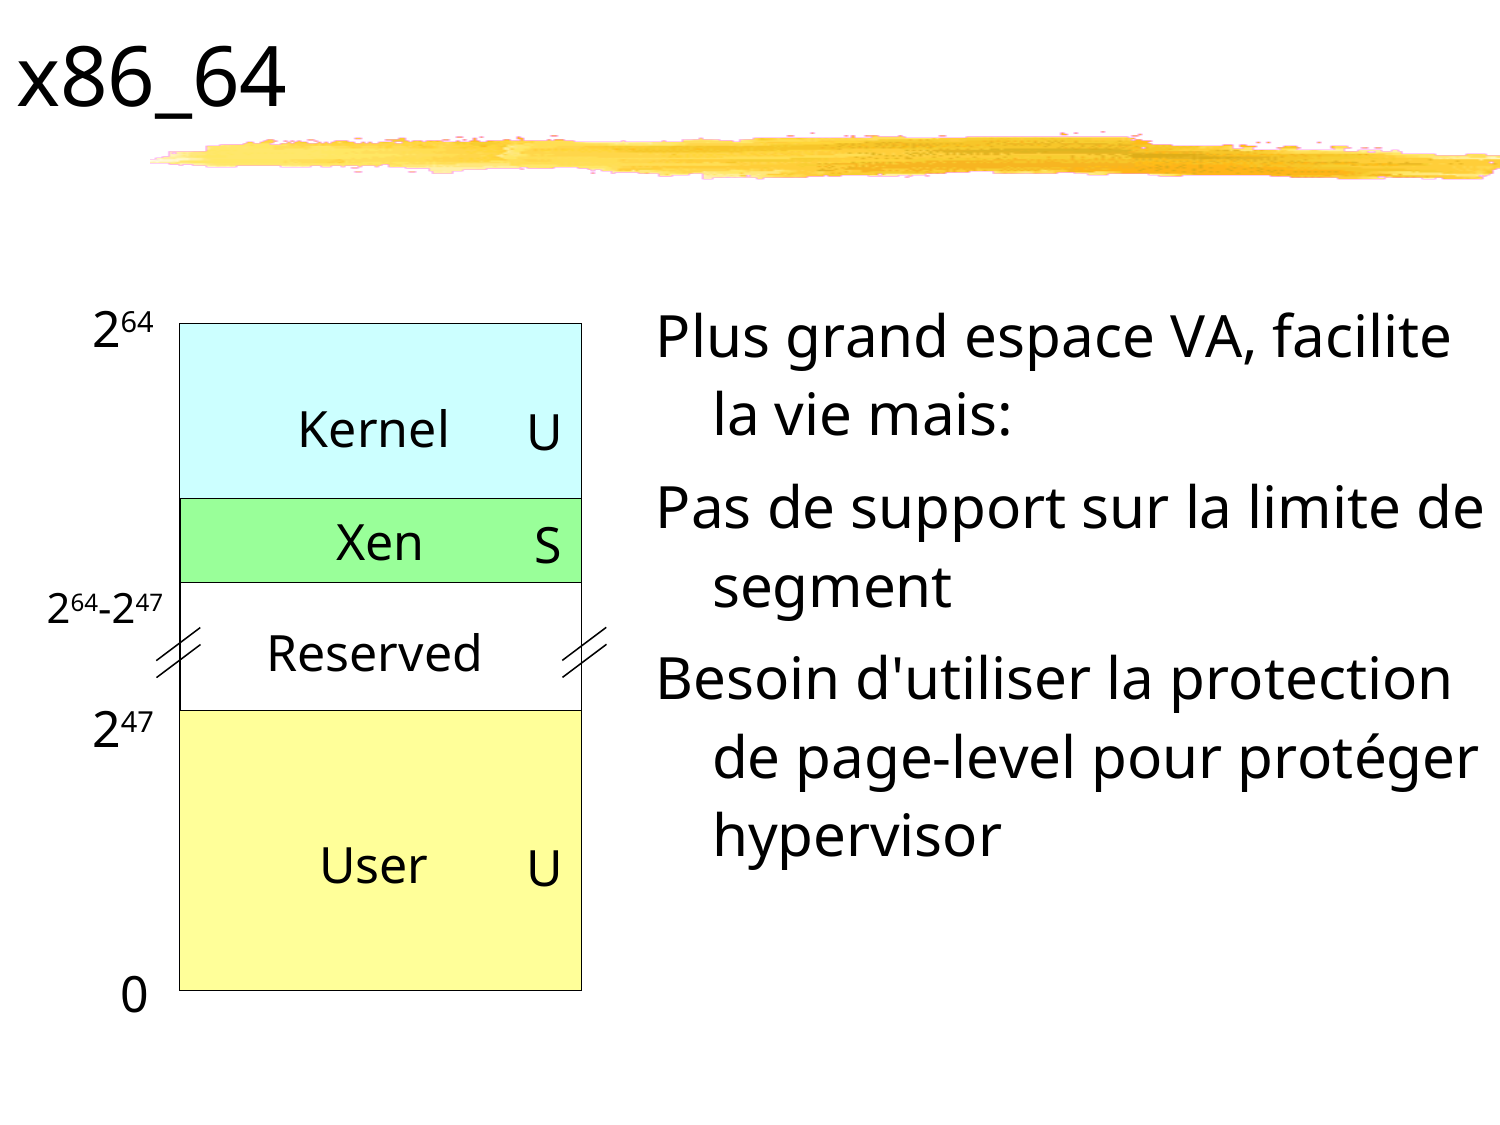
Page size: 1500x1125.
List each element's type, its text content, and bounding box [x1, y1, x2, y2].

text_box Xen [179, 498, 582, 582]
text_box 264-247 [31, 571, 179, 645]
text_box U [511, 388, 578, 473]
text_box Kernel [283, 386, 466, 471]
text_box 247 [77, 686, 169, 770]
list Plus grand espace VA, facilite la vie mais: Pas de support sur la limite de segment Besoin d'utiliser la protection de page-level pour protéger hypervisor [641, 287, 1500, 1075]
text_box U [511, 824, 578, 909]
text_box Reserved [251, 609, 499, 694]
text_box User [304, 822, 444, 906]
text_box [179, 323, 582, 498]
text_box [179, 582, 582, 991]
title x86_64 [1, 0, 1277, 134]
text_box 0 [105, 951, 165, 1036]
text_box 264 [77, 285, 169, 370]
text_box S [519, 502, 577, 582]
picture [150, 126, 1500, 190]
